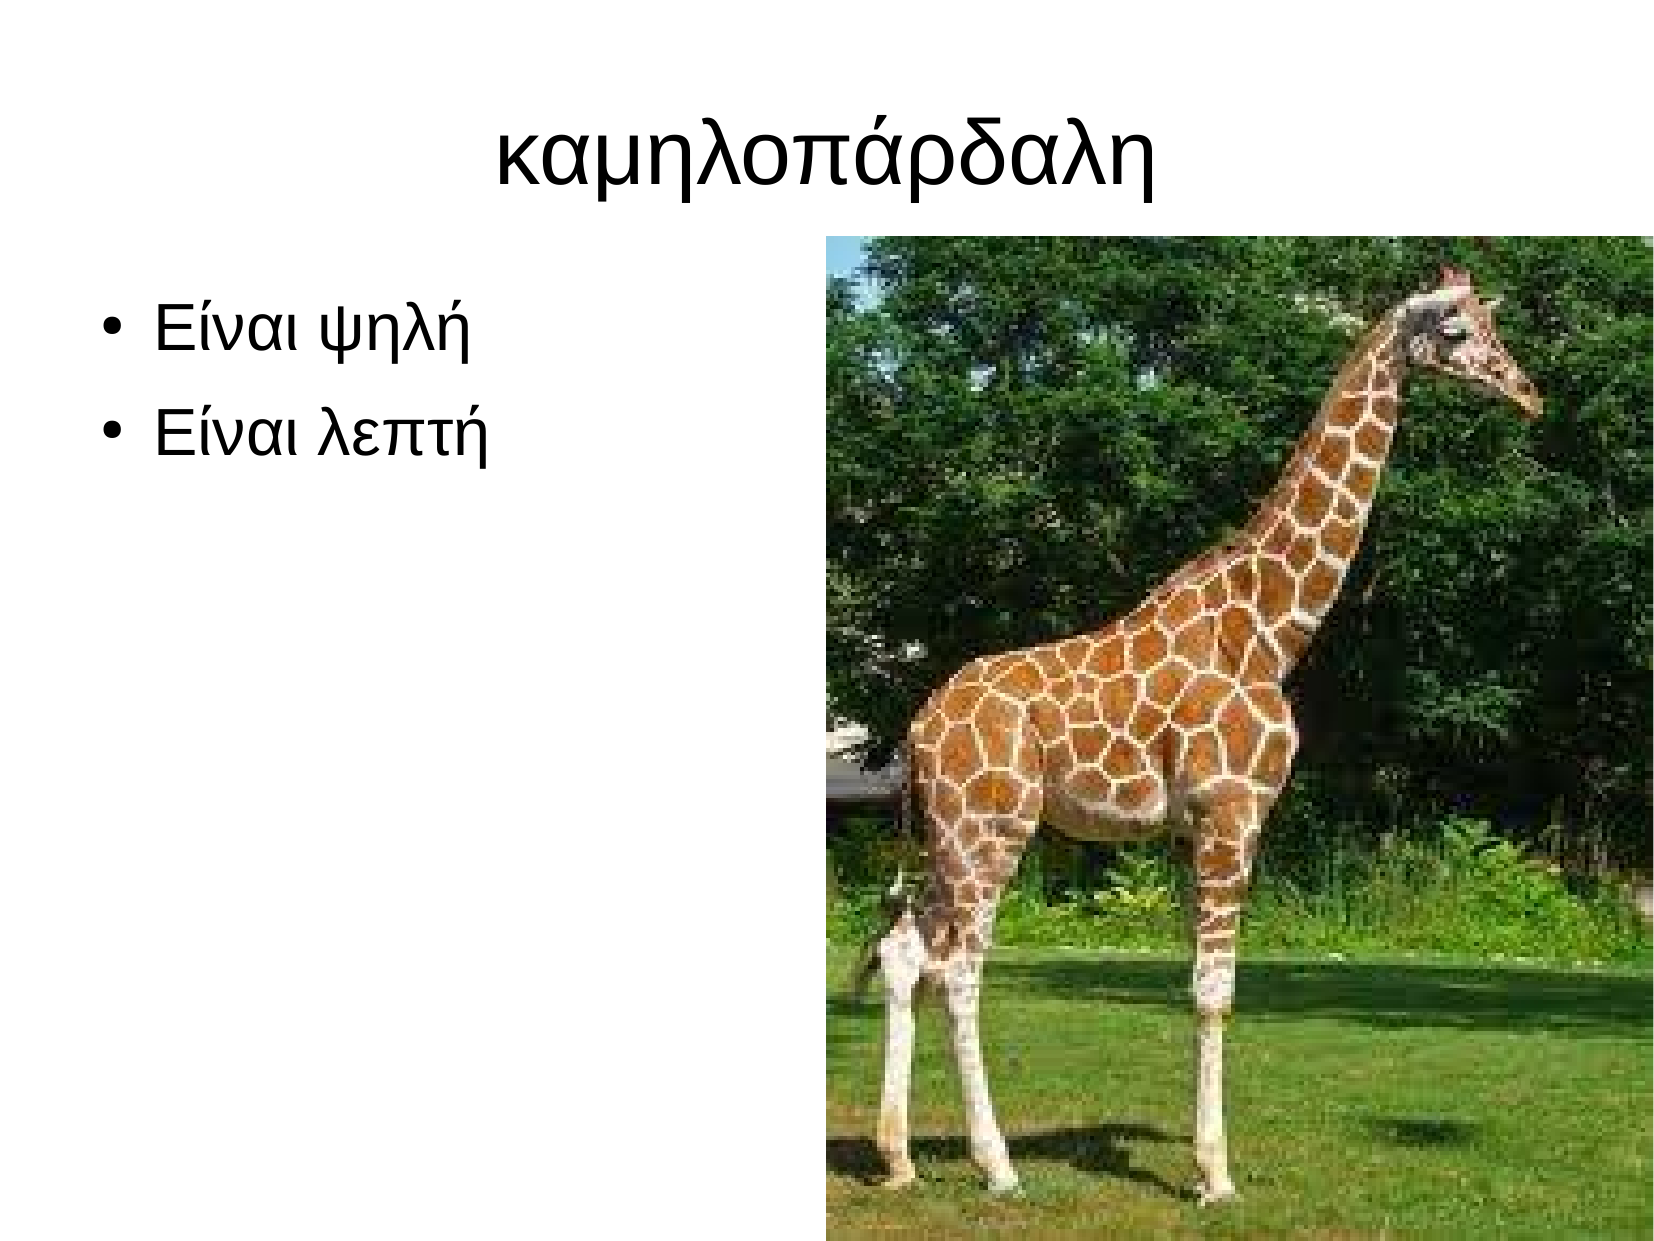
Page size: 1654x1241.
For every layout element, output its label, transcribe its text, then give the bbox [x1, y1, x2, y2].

list Είναι ψηλή Είναι λεπτή [82, 290, 826, 1109]
picture [826, 236, 1654, 1241]
title καμηλοπάρδαλη [82, 49, 1571, 257]
